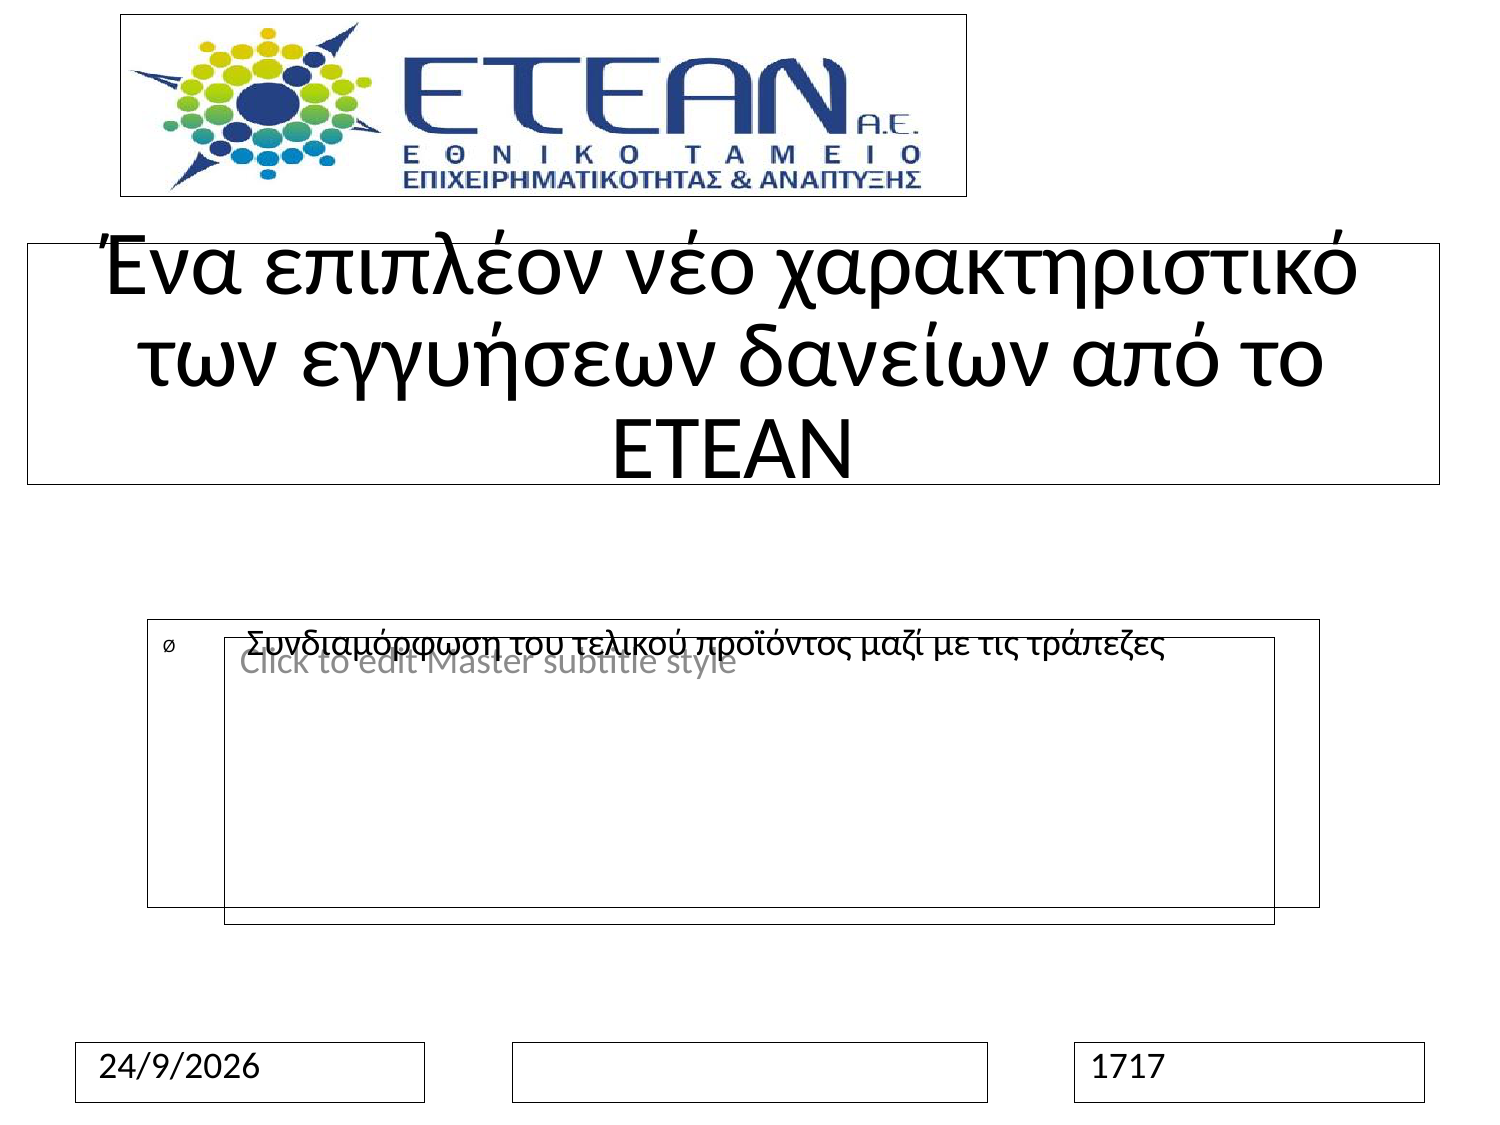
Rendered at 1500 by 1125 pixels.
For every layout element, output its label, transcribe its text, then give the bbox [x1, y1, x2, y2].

picture [121, 15, 966, 196]
title Ένα επιπλέον νέο χαρακτηριστικό των εγγυήσεων δανείων από το ΕΤΕΑΝ [27, 243, 1440, 485]
slide_number 11 [1074, 1042, 1425, 1103]
text_box Συνδιαμόρφωση του τελικού προϊόντος μαζί με τις τράπεζες [147, 619, 1320, 908]
